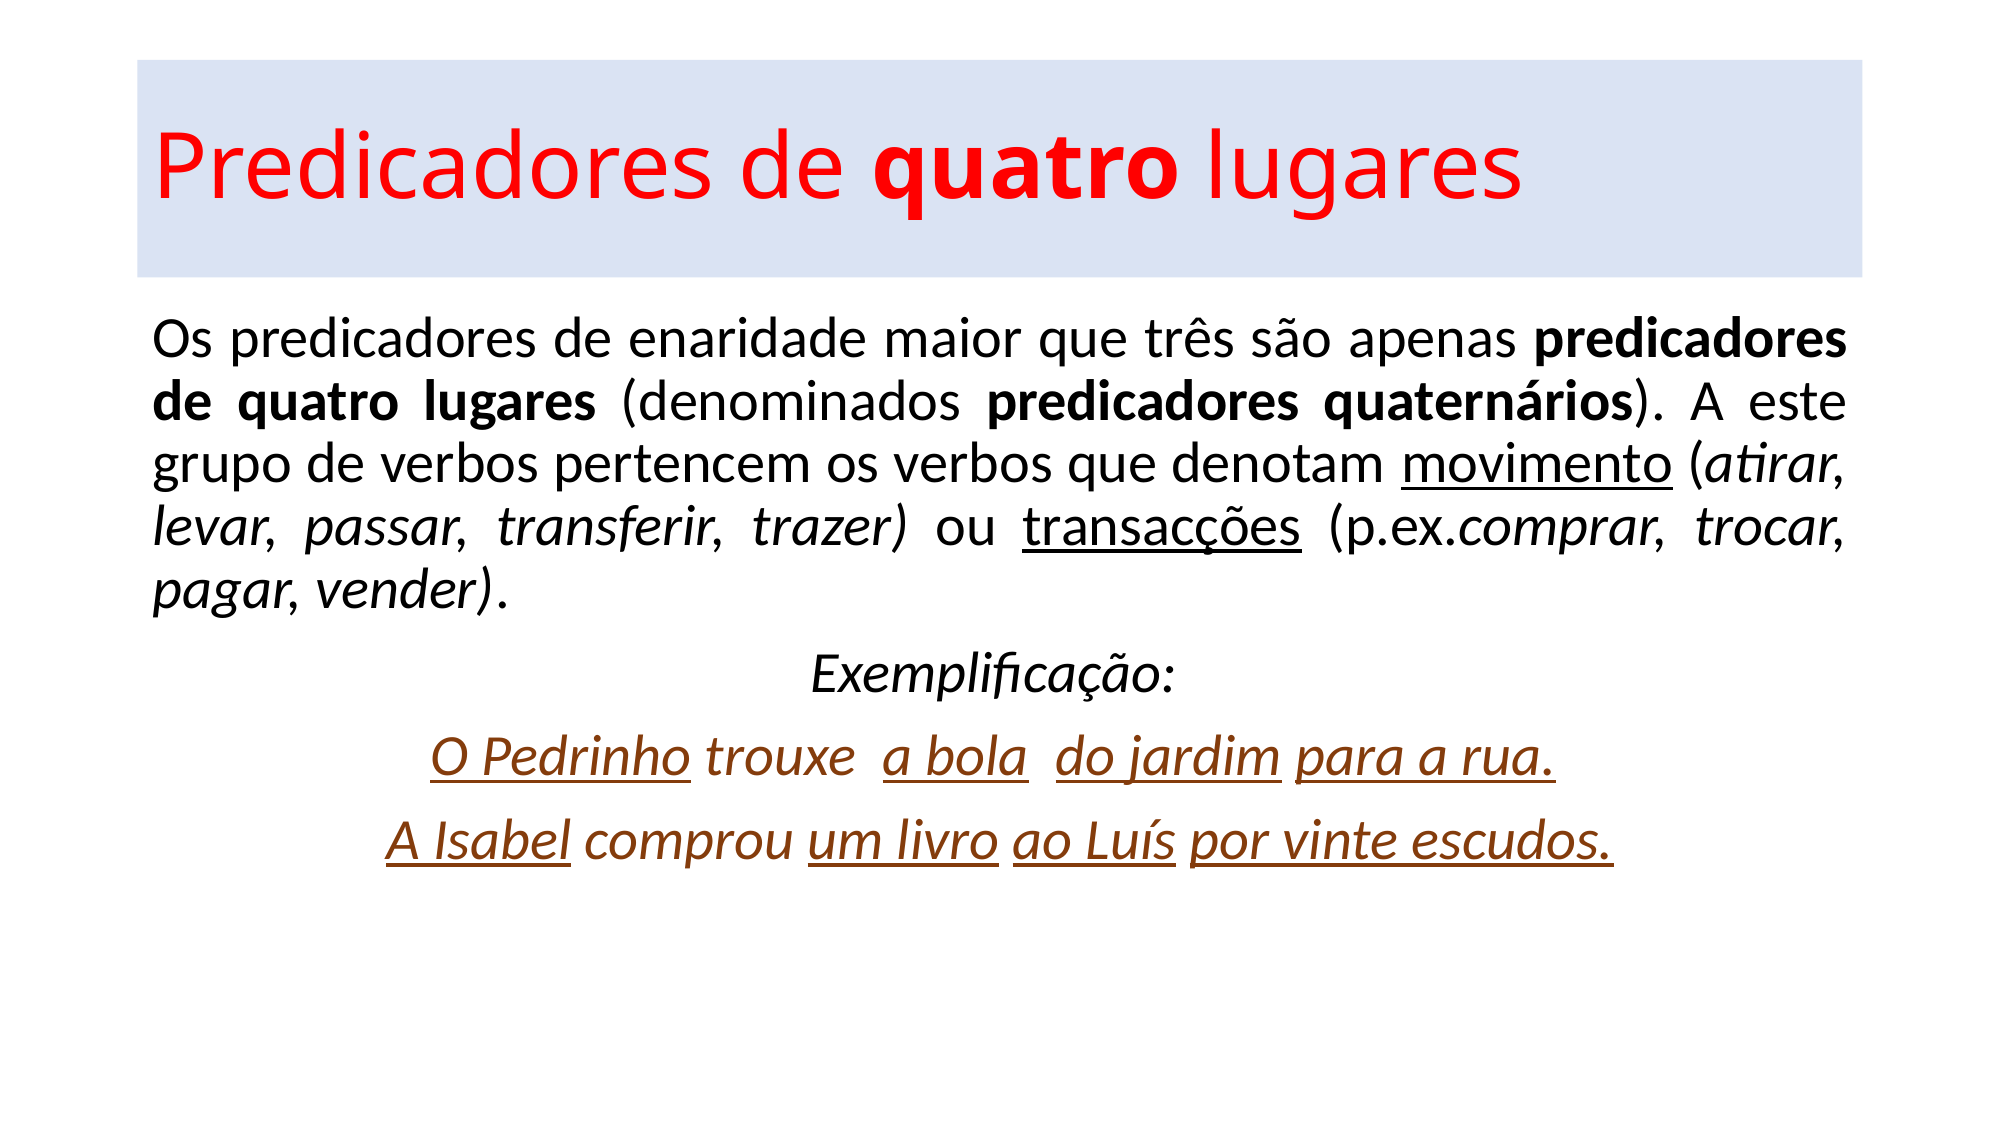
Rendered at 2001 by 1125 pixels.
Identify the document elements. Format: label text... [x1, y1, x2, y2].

title Predicadores de quatro lugares [137, 59, 1863, 278]
list Os predicadores de enaridade maior que três são apenas predicadores de quatro lugares (denominados predicadores quaternários). A este grupo de verbos pertencem os verbos que denotam movimento (atirar, levar, passar, transferir, trazer) ou transacções (p.ex.comprar, trocar, pagar, vender). Exemplificação: O Pedrinho trouxe a bola do jardim para a rua. A Isabel comprou um livro ao Luís por vinte escudos. [137, 299, 1863, 1014]
